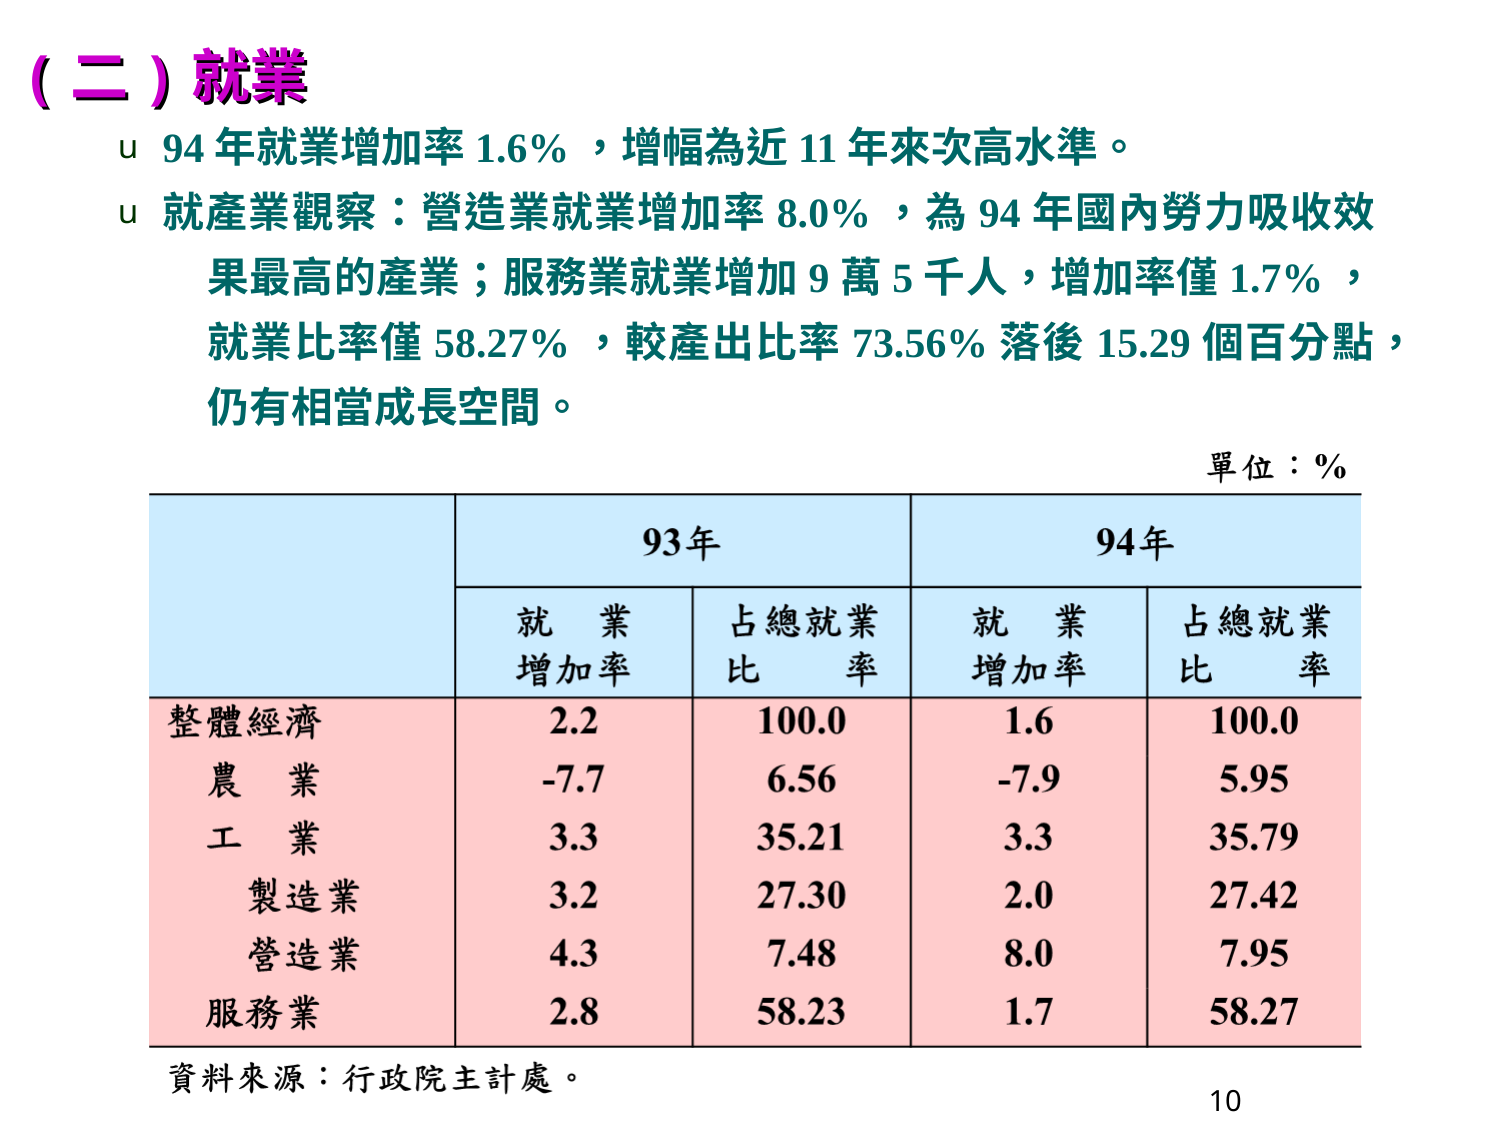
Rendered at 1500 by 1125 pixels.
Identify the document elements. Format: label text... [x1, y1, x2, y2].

picture [139, 433, 1368, 1118]
text_box 94年就業增加率1.6%，增幅為近11年來次高水準。 就產業觀察：營造業就業增加率8.0%，為94年國內勞力吸收效果最高的產業；服務業就業增加9萬5千人，增加率僅1.7%，就業比率僅58.27%，較產出比率73.56%落後15.29個百分點，仍有相當成長空間。 [109, 98, 1385, 440]
text_box (二)就業 [6, 31, 444, 117]
text_box [1193, 1054, 1500, 1125]
